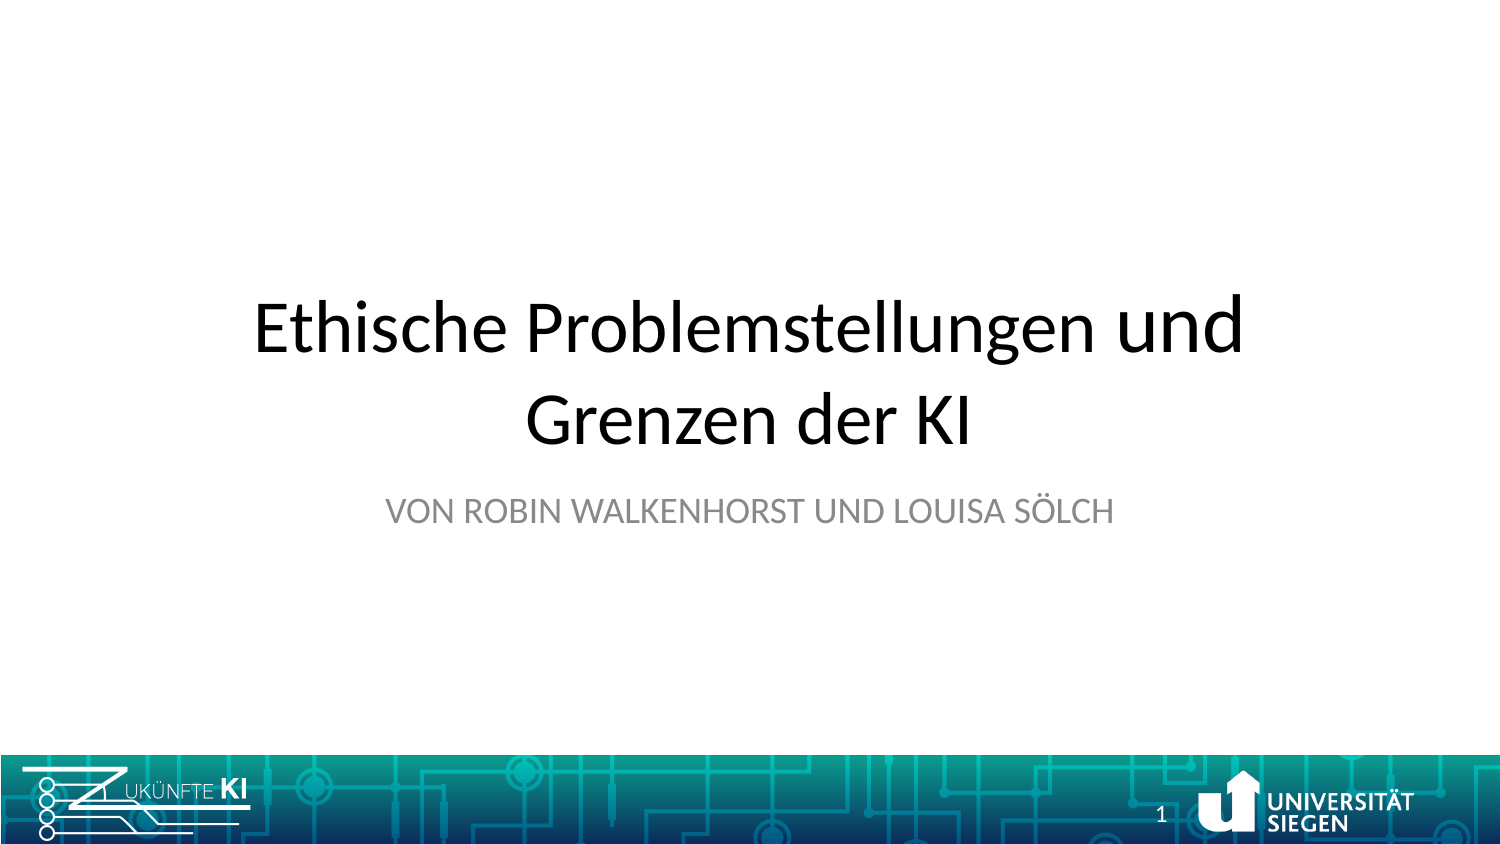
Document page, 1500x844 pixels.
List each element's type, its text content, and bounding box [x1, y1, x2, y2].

text_box [1139, 790, 1490, 836]
subtitle VON ROBIN WALKENHORST UND LOUISA SÖLCH [225, 478, 1276, 694]
title Ethische Problemstellungen und Grenzen der KI [112, 262, 1388, 443]
